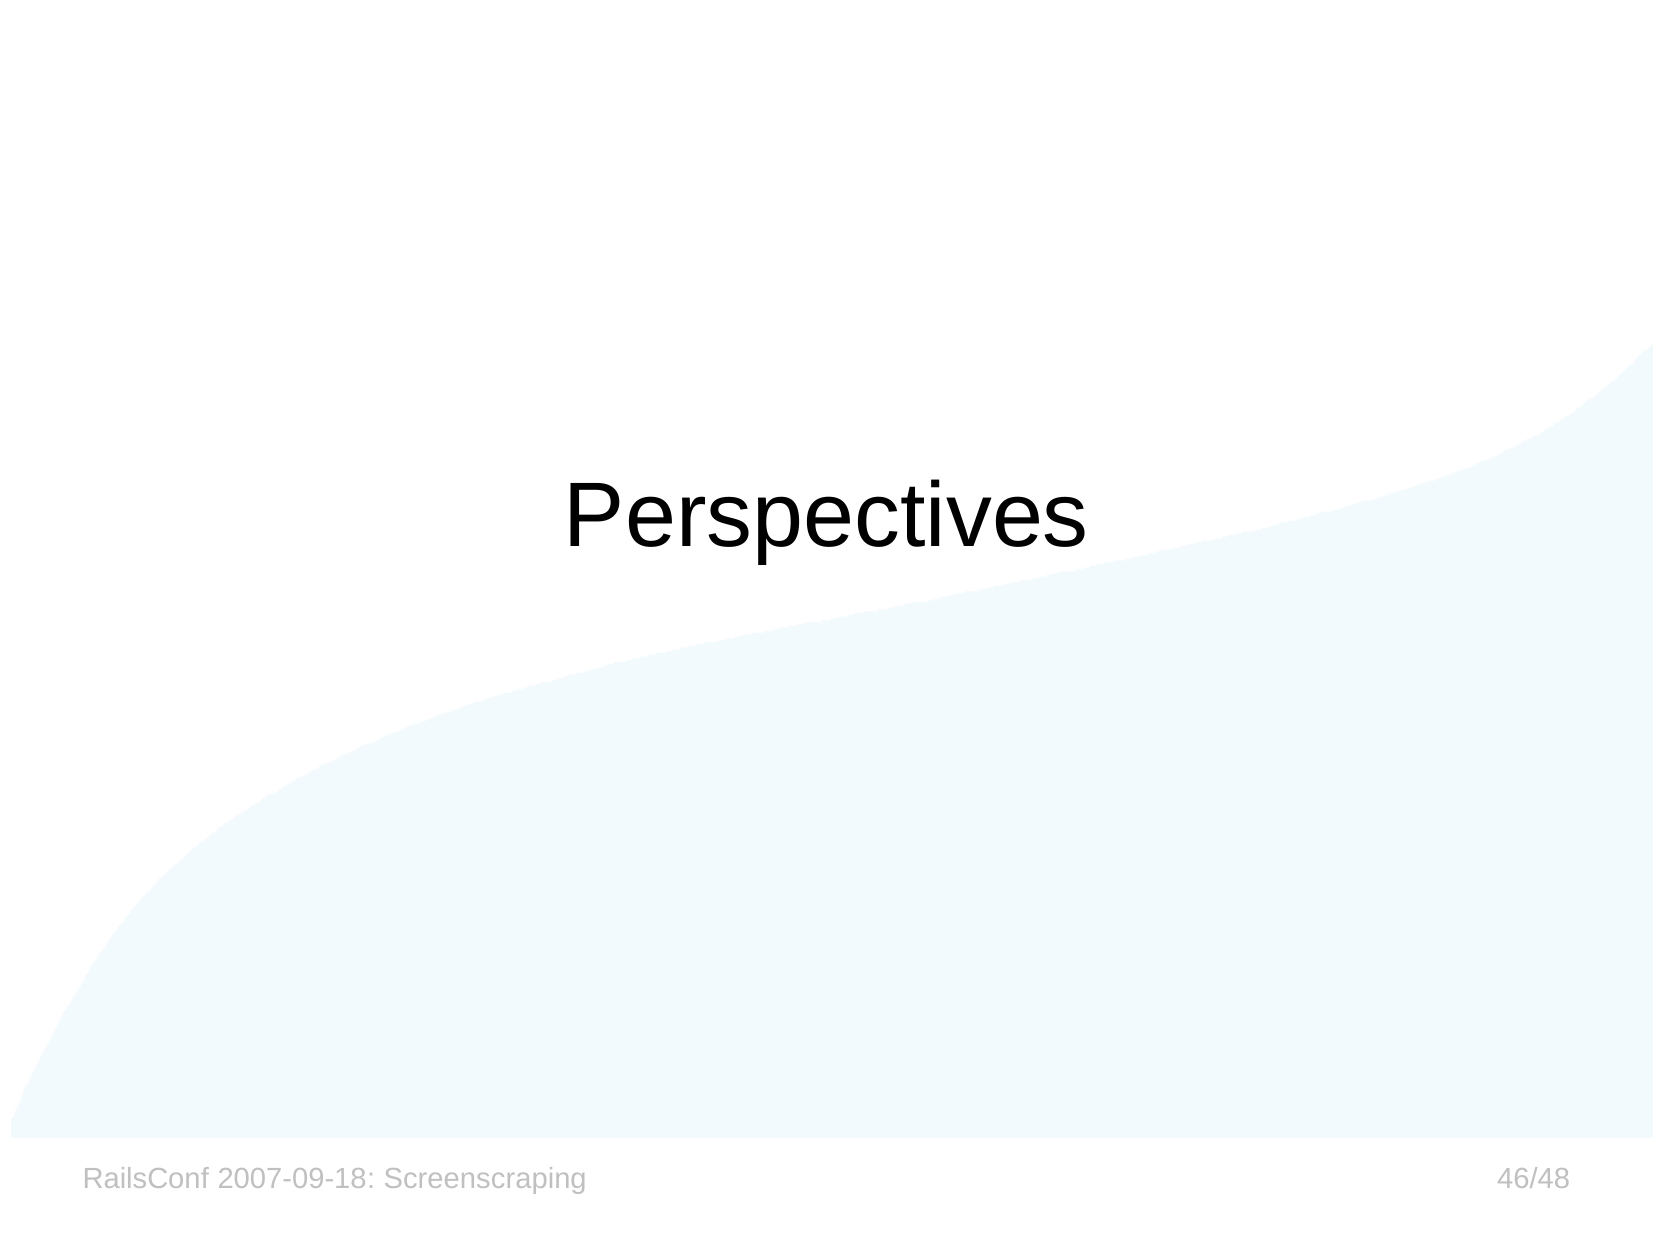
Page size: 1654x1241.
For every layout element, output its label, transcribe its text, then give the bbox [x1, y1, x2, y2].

picture [11, 0, 1653, 1231]
title Perspectives [123, 385, 1530, 652]
